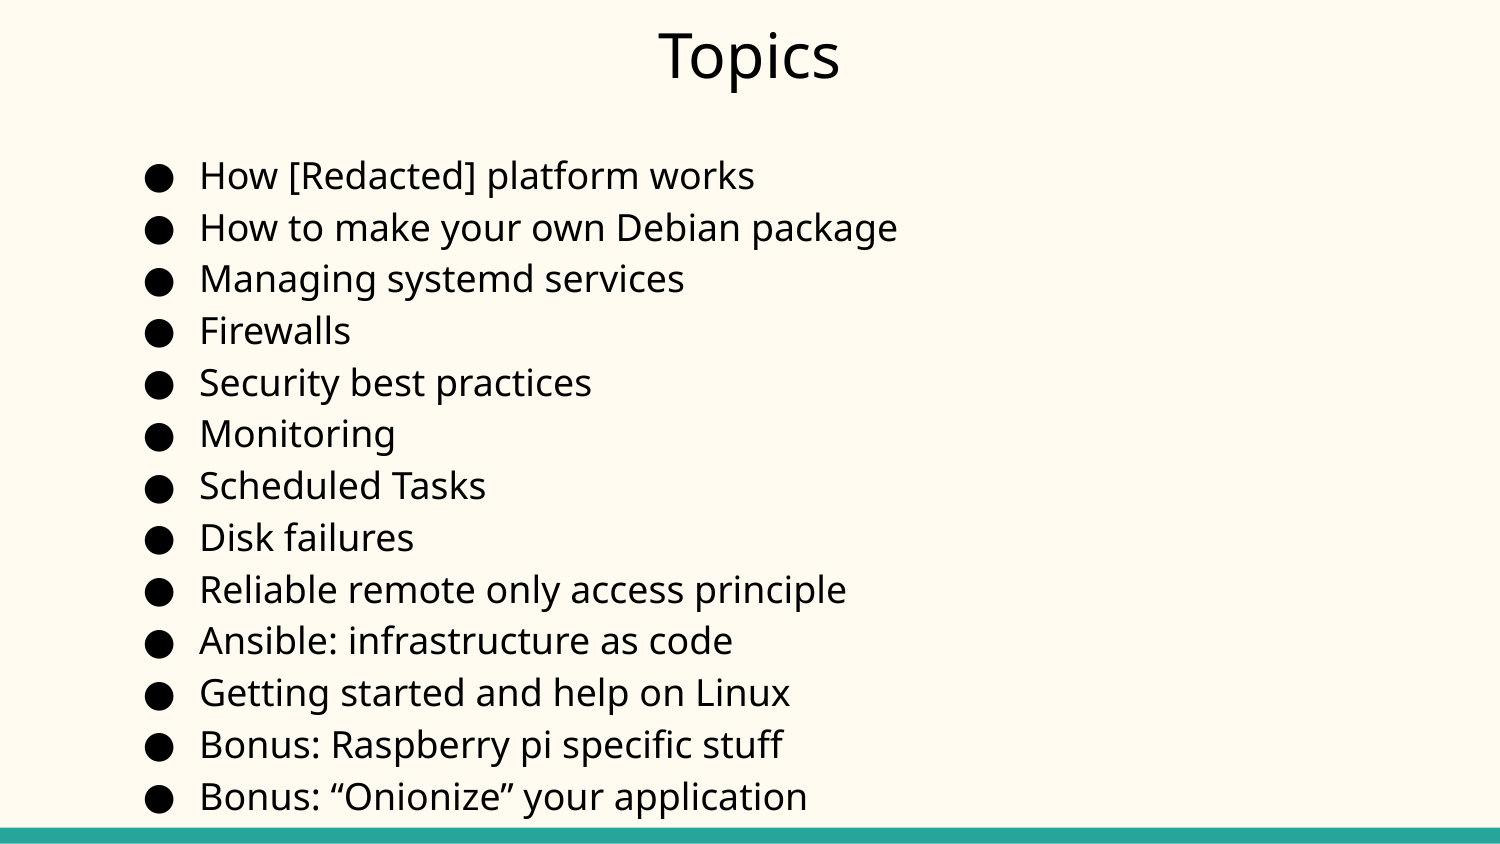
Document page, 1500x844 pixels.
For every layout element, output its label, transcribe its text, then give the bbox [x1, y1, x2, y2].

list How [Redacted] platform works How to make your own Debian package Managing systemd services Firewalls Security best practices Monitoring Scheduled Tasks Disk failures Reliable remote only access principle Ansible: infrastructure as code Getting started and help on Linux Bonus: Raspberry pi specific stuff Bonus: “Onionize” your application [109, 129, 1437, 844]
title Topics [51, 0, 1449, 107]
